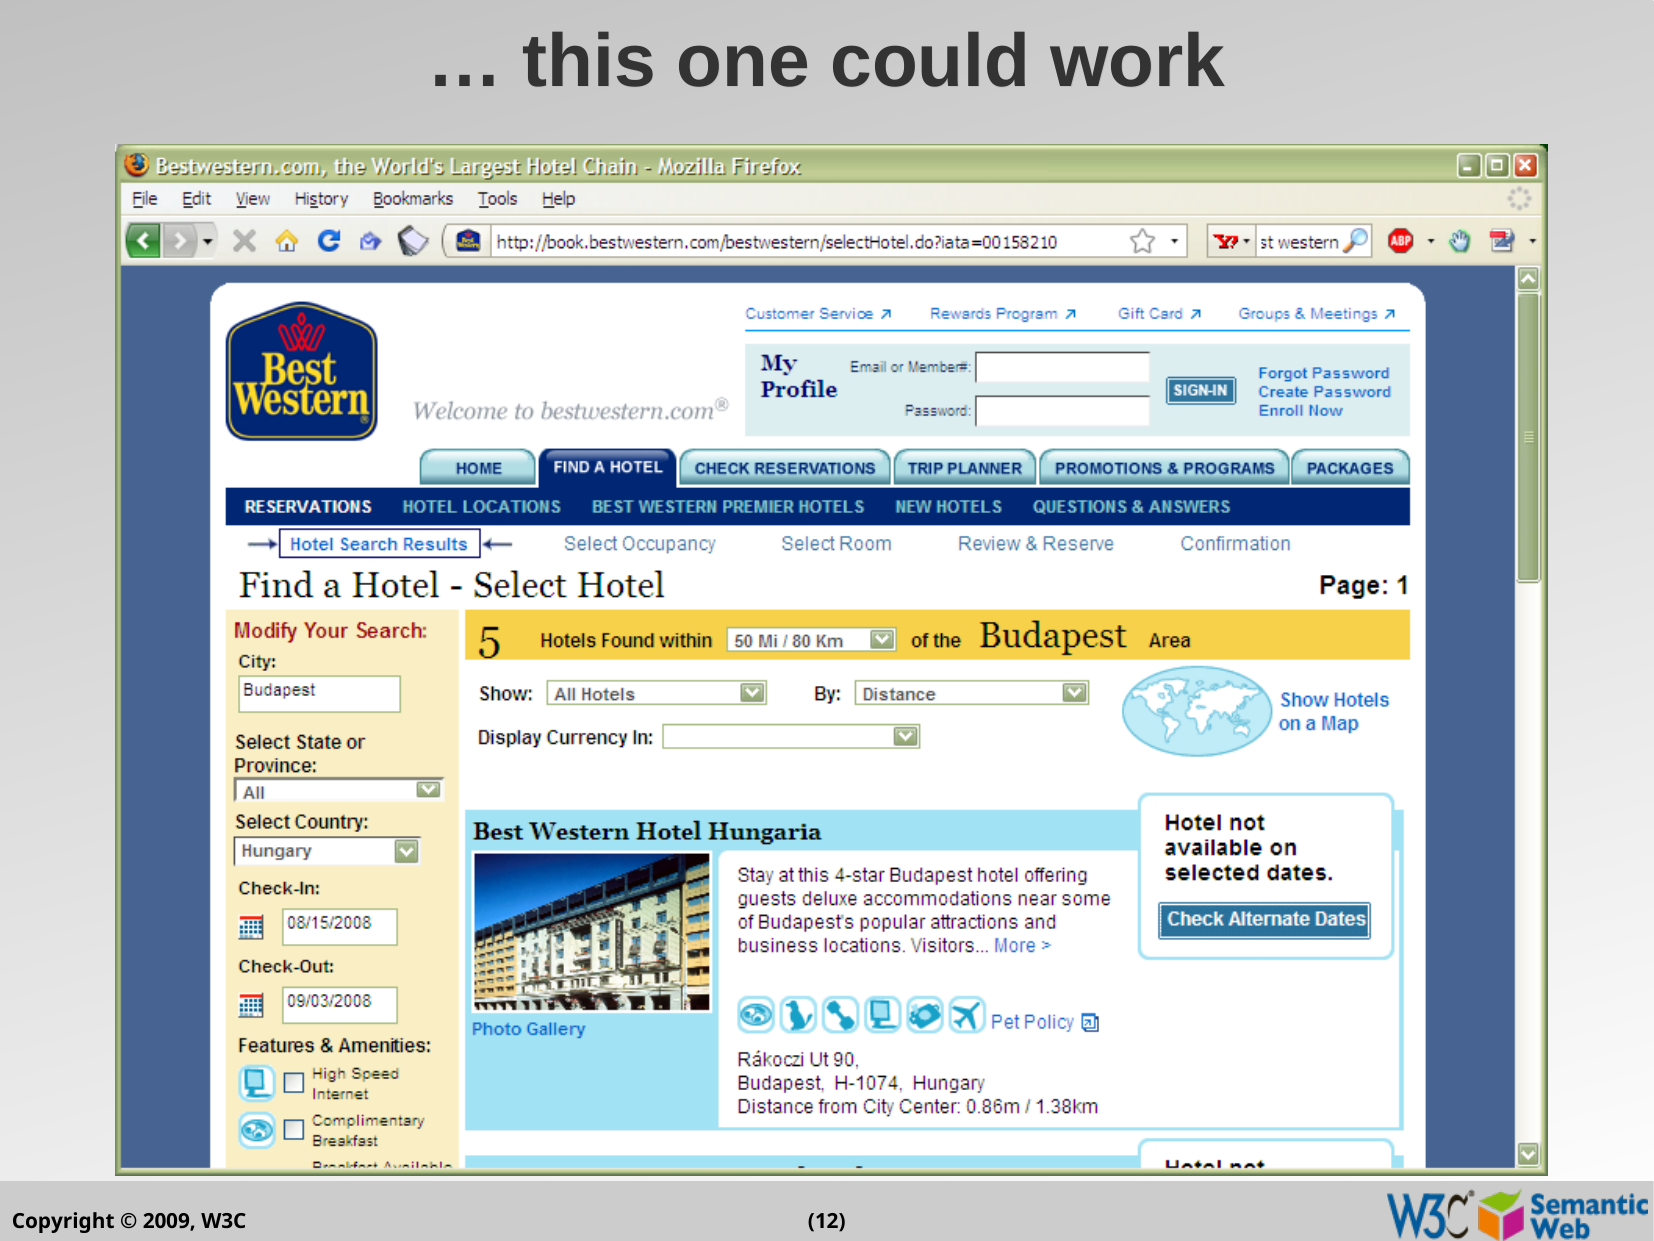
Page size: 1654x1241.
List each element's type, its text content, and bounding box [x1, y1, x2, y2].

picture [115, 144, 1548, 1177]
picture [1387, 1187, 1648, 1241]
title … this one could work [0, 0, 1654, 119]
